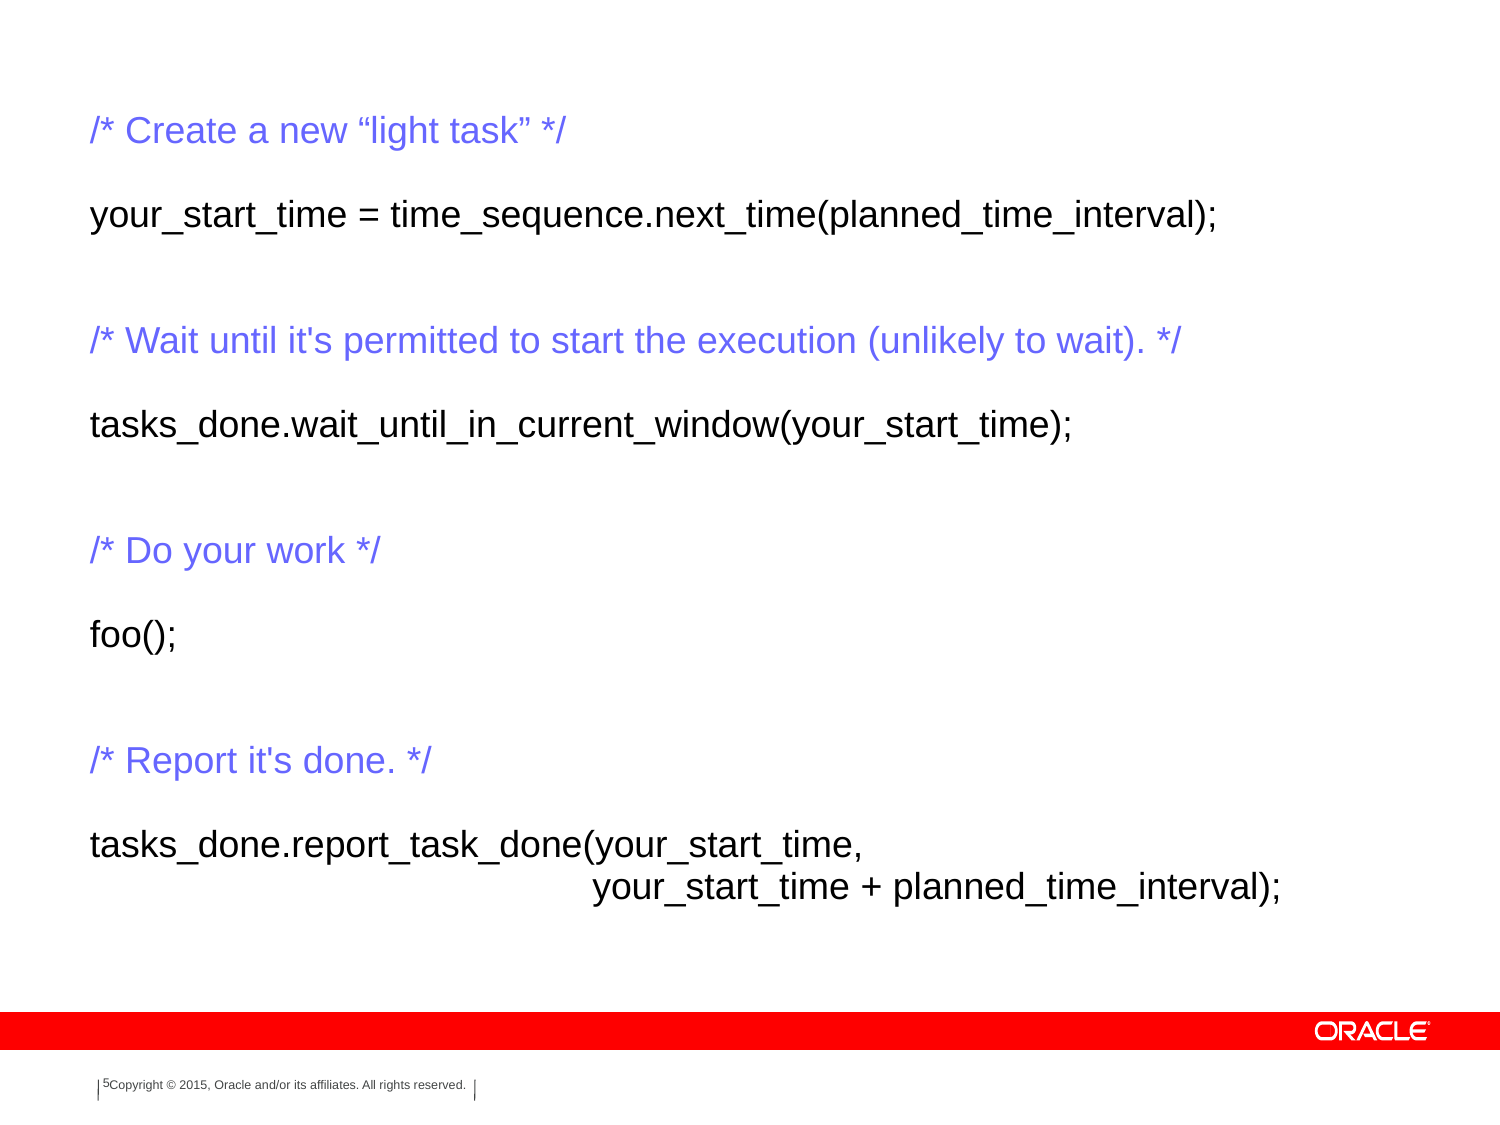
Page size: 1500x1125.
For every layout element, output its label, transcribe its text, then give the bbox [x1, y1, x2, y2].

text_box /* Create a new “light task” */ your_start_time = time_sequence.next_time(planned_time_interval); /* Wait until it's permitted to start the execution (unlikely to wait). */ tasks_done.wait_until_in_current_window(your_start_time); /* Do your work */ foo(); /* Report it's done. */ tasks_done.report_task_done(your_start_time, your_start_time + planned_time_interval); [75, 102, 1456, 916]
picture [0, 1012, 1500, 1050]
